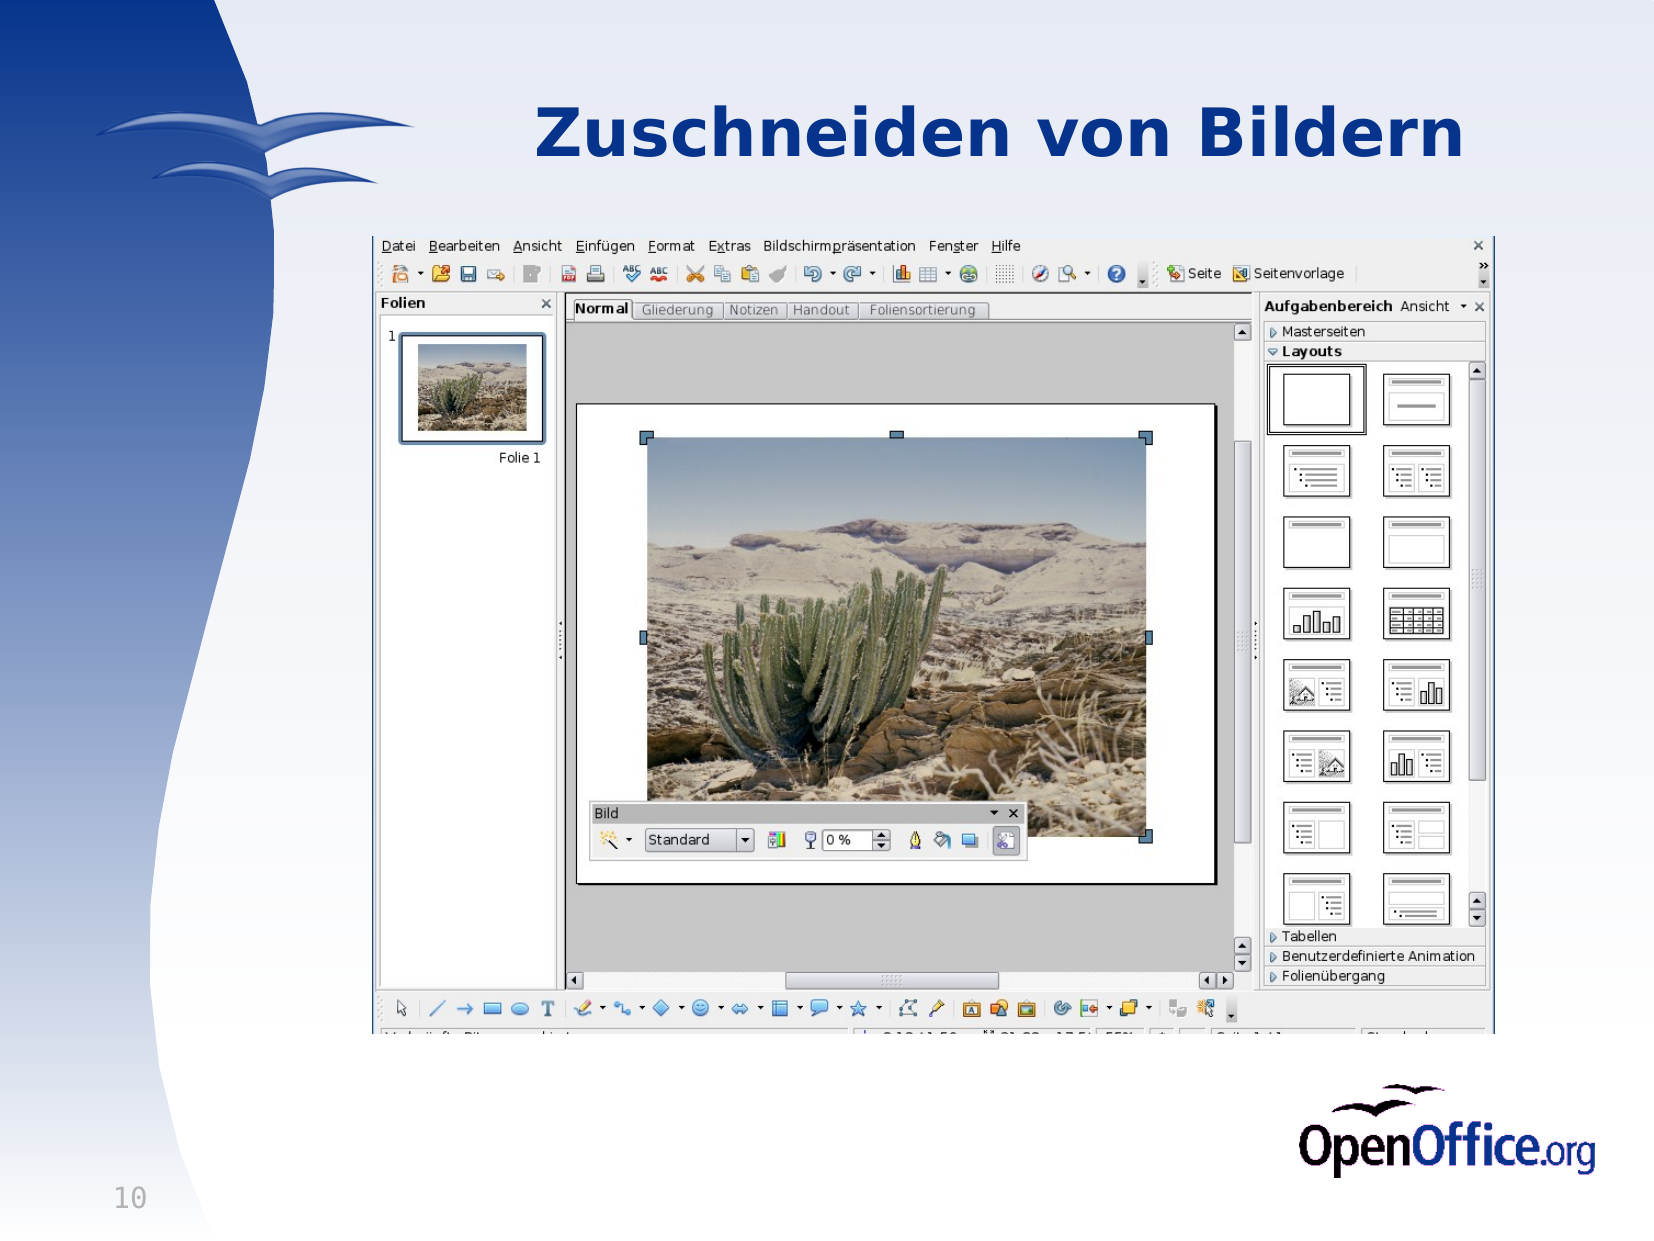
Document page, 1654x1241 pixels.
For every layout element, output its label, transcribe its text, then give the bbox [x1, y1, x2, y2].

title Zuschneiden von Bildern [436, 94, 1565, 173]
picture [1299, 1084, 1595, 1178]
chart [295, 236, 1565, 1034]
picture [95, 100, 416, 162]
picture [152, 161, 379, 201]
